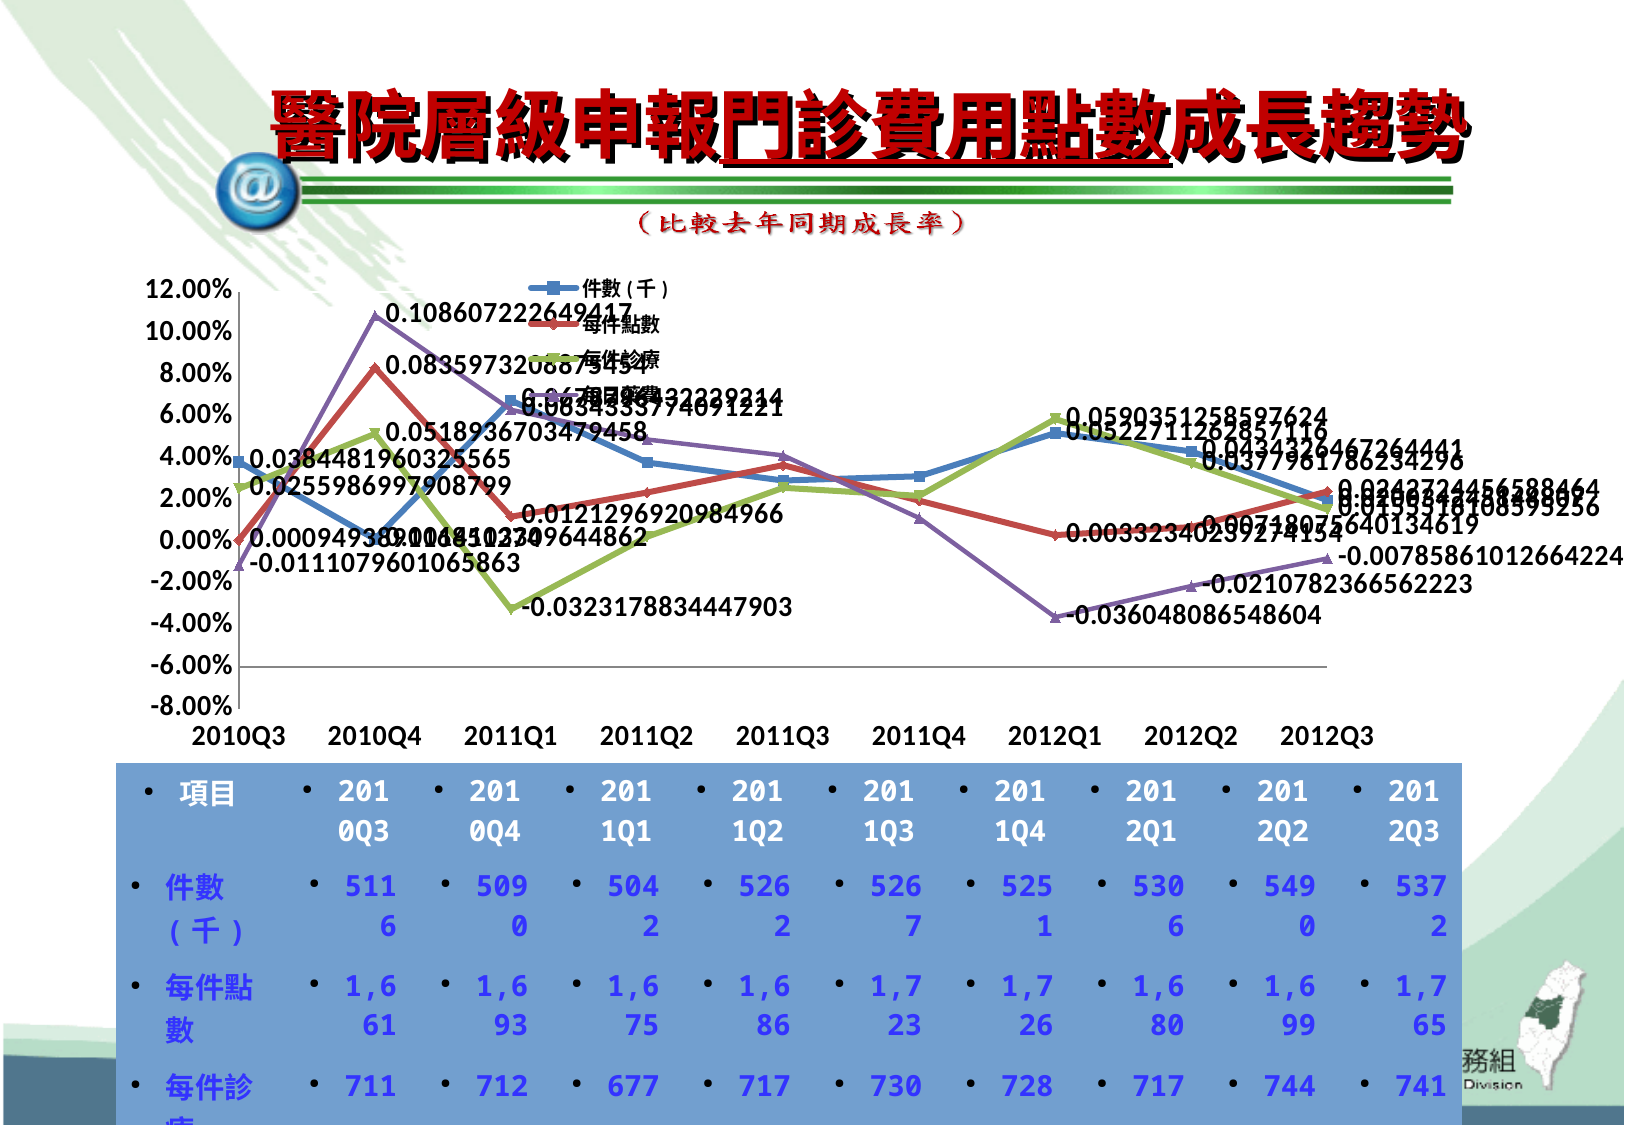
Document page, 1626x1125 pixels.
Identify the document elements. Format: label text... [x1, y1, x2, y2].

table_cell 712 [412, 1057, 543, 1125]
table_cell 5267 [806, 858, 937, 957]
table_header 2011Q4 [937, 763, 1068, 858]
table_header 2012Q2 [1199, 763, 1331, 858]
table_header 2010Q3 [281, 763, 412, 858]
table_cell 1,693 [412, 957, 543, 1057]
table_cell 1,680 [1068, 957, 1199, 1057]
table_header 2012Q3 [1331, 763, 1462, 858]
table_cell 744 [1199, 1057, 1331, 1125]
table_cell 每件點數 [116, 957, 281, 1057]
table_cell 5116 [281, 858, 412, 957]
table_cell 1,675 [543, 957, 674, 1057]
table_cell 741 [1331, 1057, 1462, 1125]
title 醫院層級申報門診費用點數成長趨勢 [169, 70, 1569, 258]
table_cell 件數(千) [116, 858, 281, 957]
chart [115, 267, 1625, 764]
table_cell 5490 [1199, 858, 1331, 957]
table_cell 711 [281, 1057, 412, 1125]
table_cell 5090 [412, 858, 543, 957]
table_cell 5042 [543, 858, 674, 957]
table_cell 717 [674, 1057, 806, 1125]
table_header 2011Q1 [543, 763, 674, 858]
table_header 項目 [116, 763, 281, 858]
table_header 2011Q3 [806, 763, 937, 858]
table_cell 5251 [937, 858, 1068, 957]
table_cell 1,726 [937, 957, 1068, 1057]
table_cell 1,661 [281, 957, 412, 1057]
table_cell 730 [806, 1057, 937, 1125]
table_cell 1,699 [1199, 957, 1331, 1057]
table_header 2010Q4 [412, 763, 543, 858]
table_cell 677 [543, 1057, 674, 1125]
table_cell 5262 [674, 858, 806, 957]
table_header 2012Q1 [1068, 763, 1199, 858]
table_cell 每件診療 [116, 1057, 281, 1125]
table_cell 1,765 [1331, 957, 1462, 1057]
table_cell 1,686 [674, 957, 806, 1057]
table_cell 5372 [1331, 858, 1462, 957]
table_cell 728 [937, 1057, 1068, 1125]
picture [600, 196, 1002, 241]
table_cell 5306 [1068, 858, 1199, 957]
table_cell 1,723 [806, 957, 937, 1057]
table_cell 717 [1068, 1057, 1199, 1125]
table_header 2011Q2 [674, 763, 806, 858]
